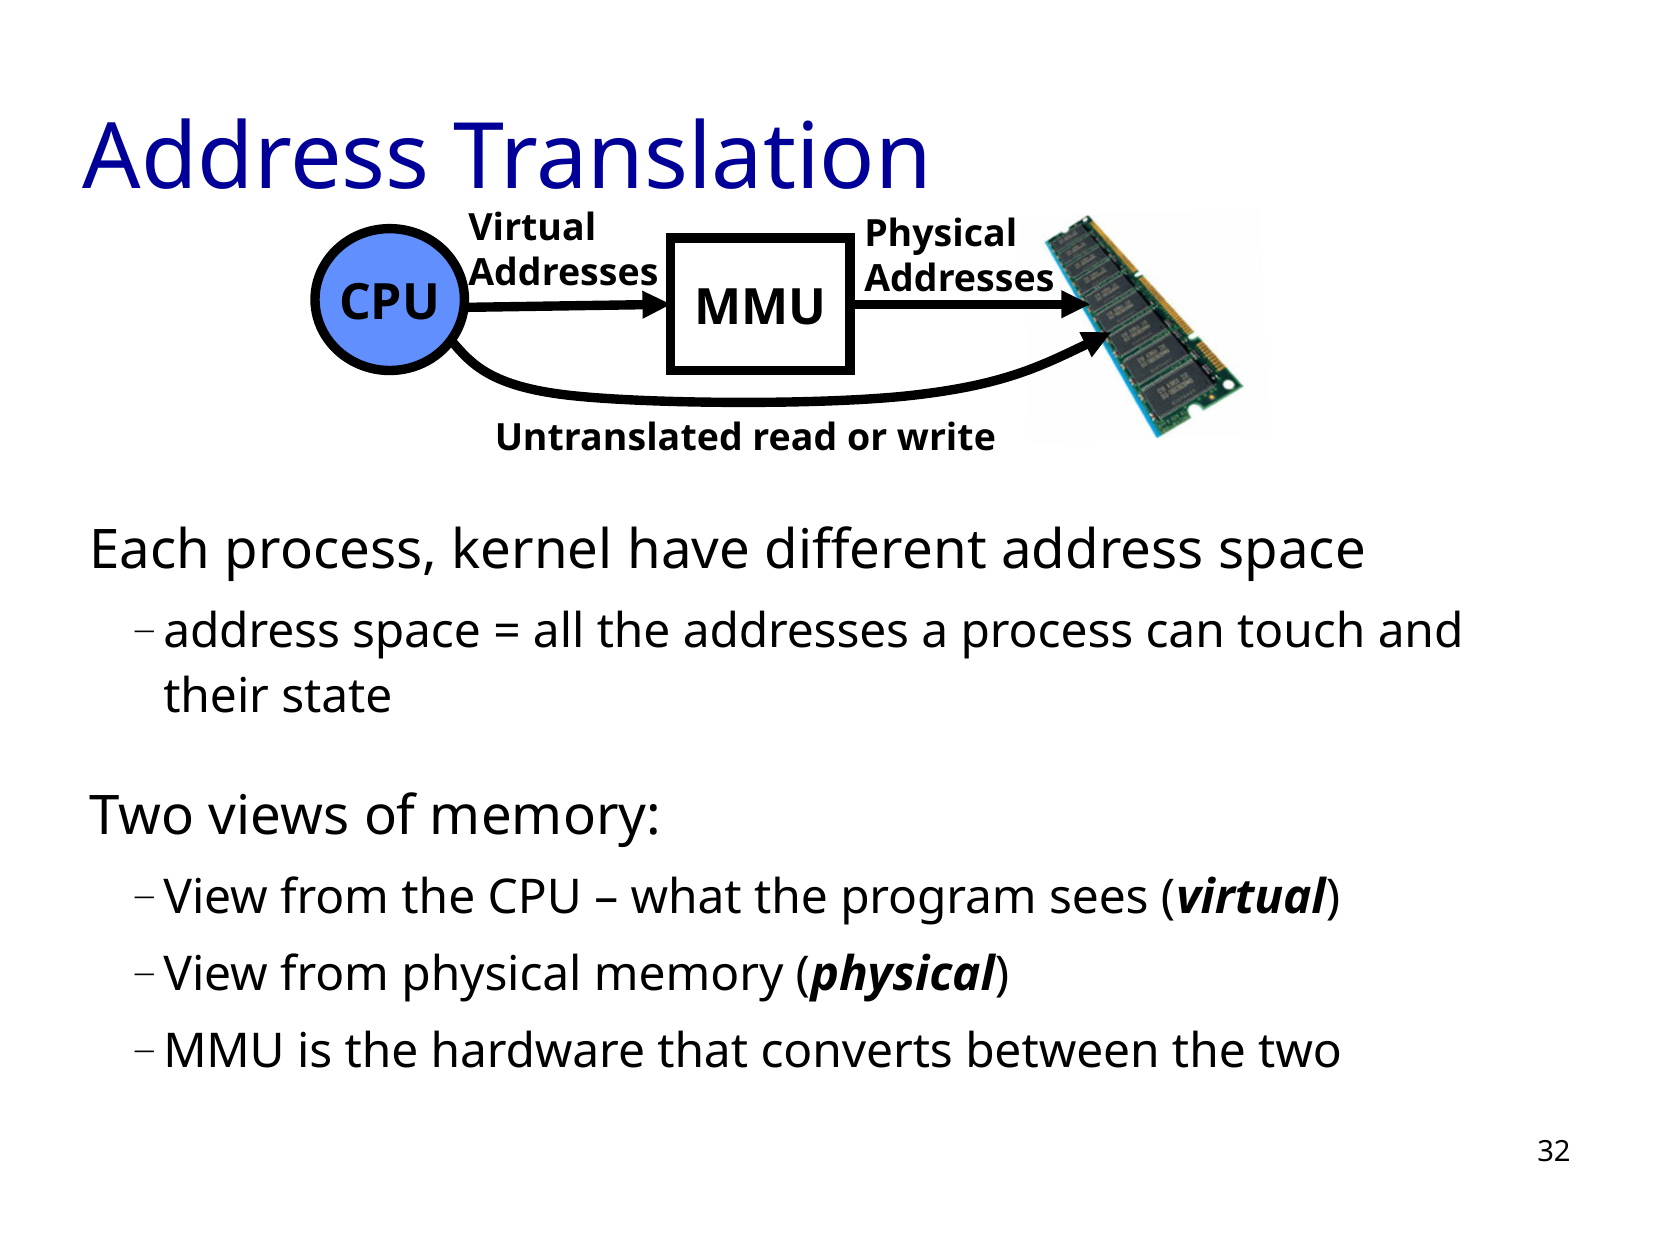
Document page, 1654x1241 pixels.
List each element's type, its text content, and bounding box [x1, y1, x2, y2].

title Address Translation [82, 49, 1571, 257]
text_box Untranslated read or write [479, 405, 1012, 465]
picture [1024, 206, 1270, 444]
text_box CPU [315, 228, 465, 371]
text_box Physical Addresses [849, 201, 1071, 300]
text_box MMU [670, 238, 850, 371]
text_box Virtual Addresses [453, 194, 675, 301]
list Each process, kernel have different address space address space = all the addresses a process can touch and their state Two views of memory: View from the CPU – what the program sees (virtual) View from physical memory (physical) MMU is the hardware that converts between the two [60, 510, 1571, 1096]
